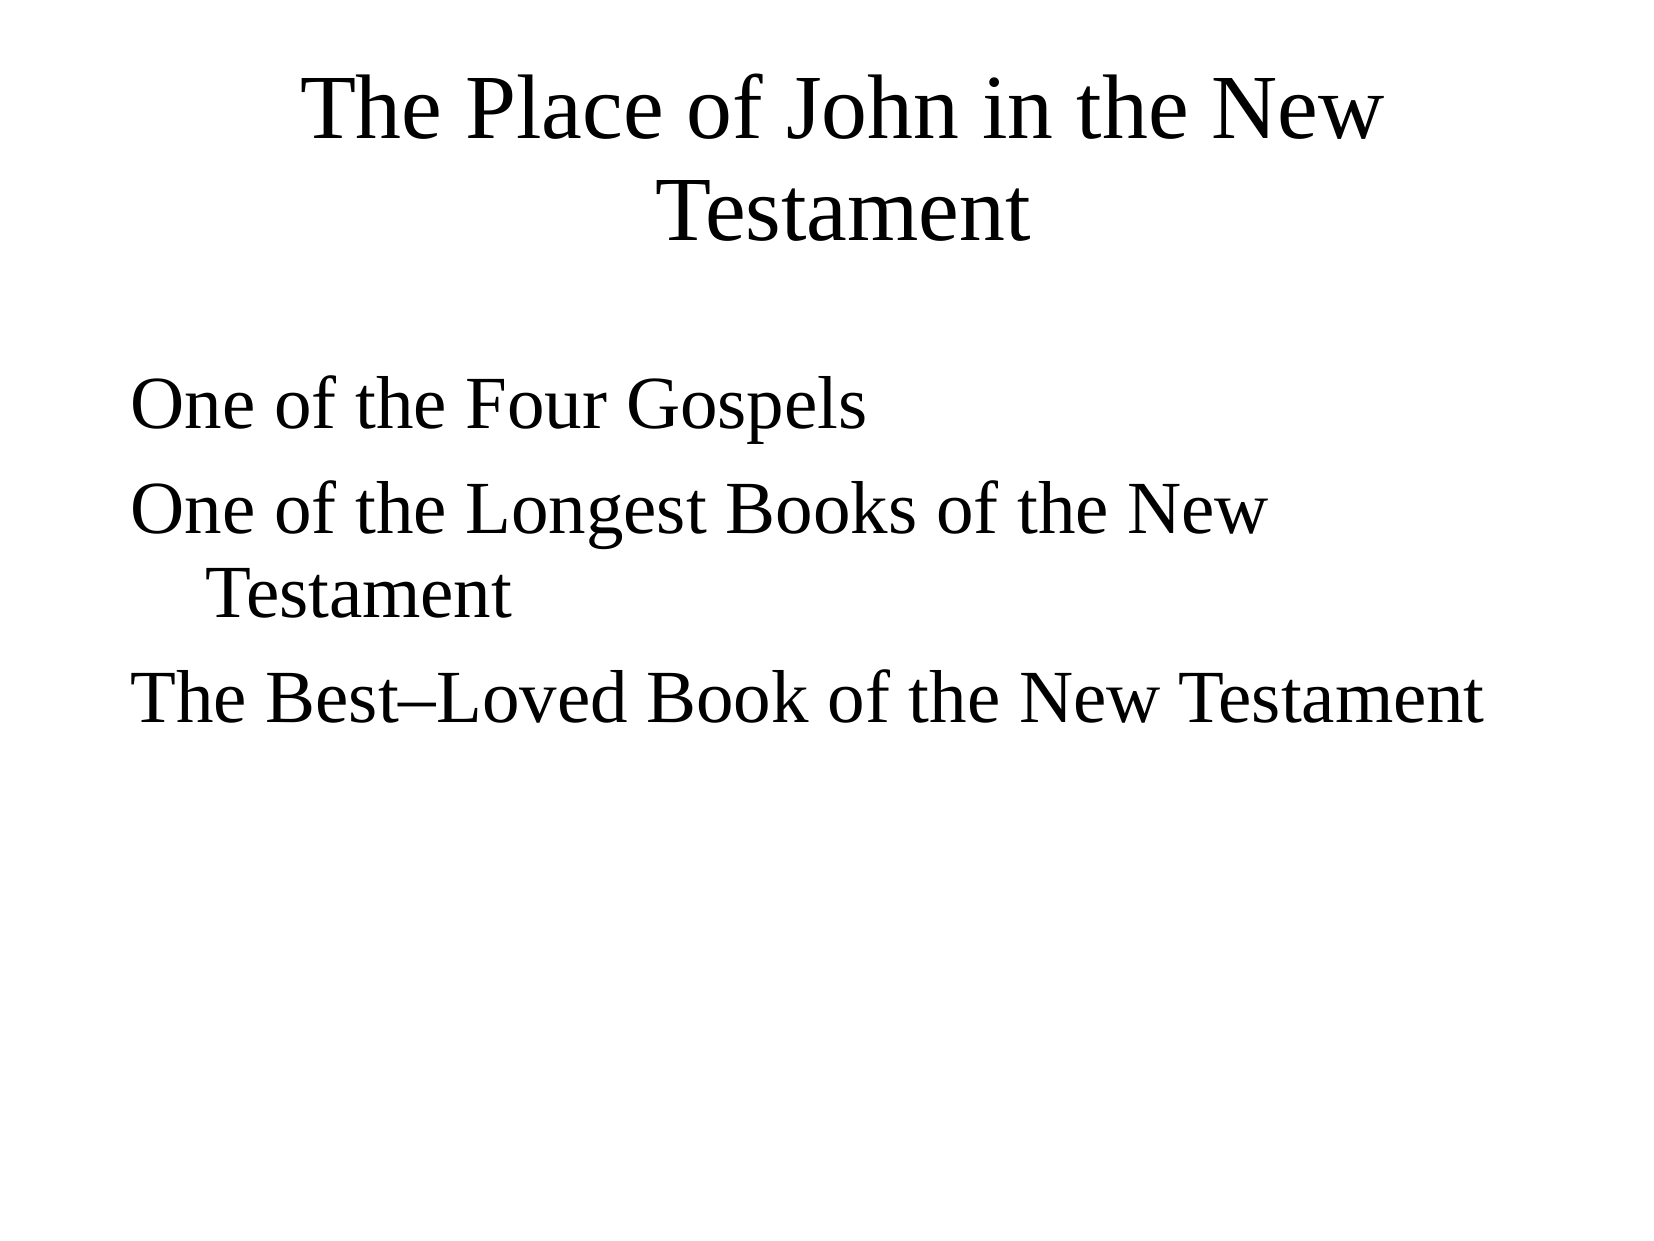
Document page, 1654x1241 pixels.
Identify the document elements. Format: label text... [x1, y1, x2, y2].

text_box The Place of John in the New Testament One of the Four Gospels One of the Longest Books of the New Testament The Best–Loved Book of the New Testament [115, 49, 1571, 986]
